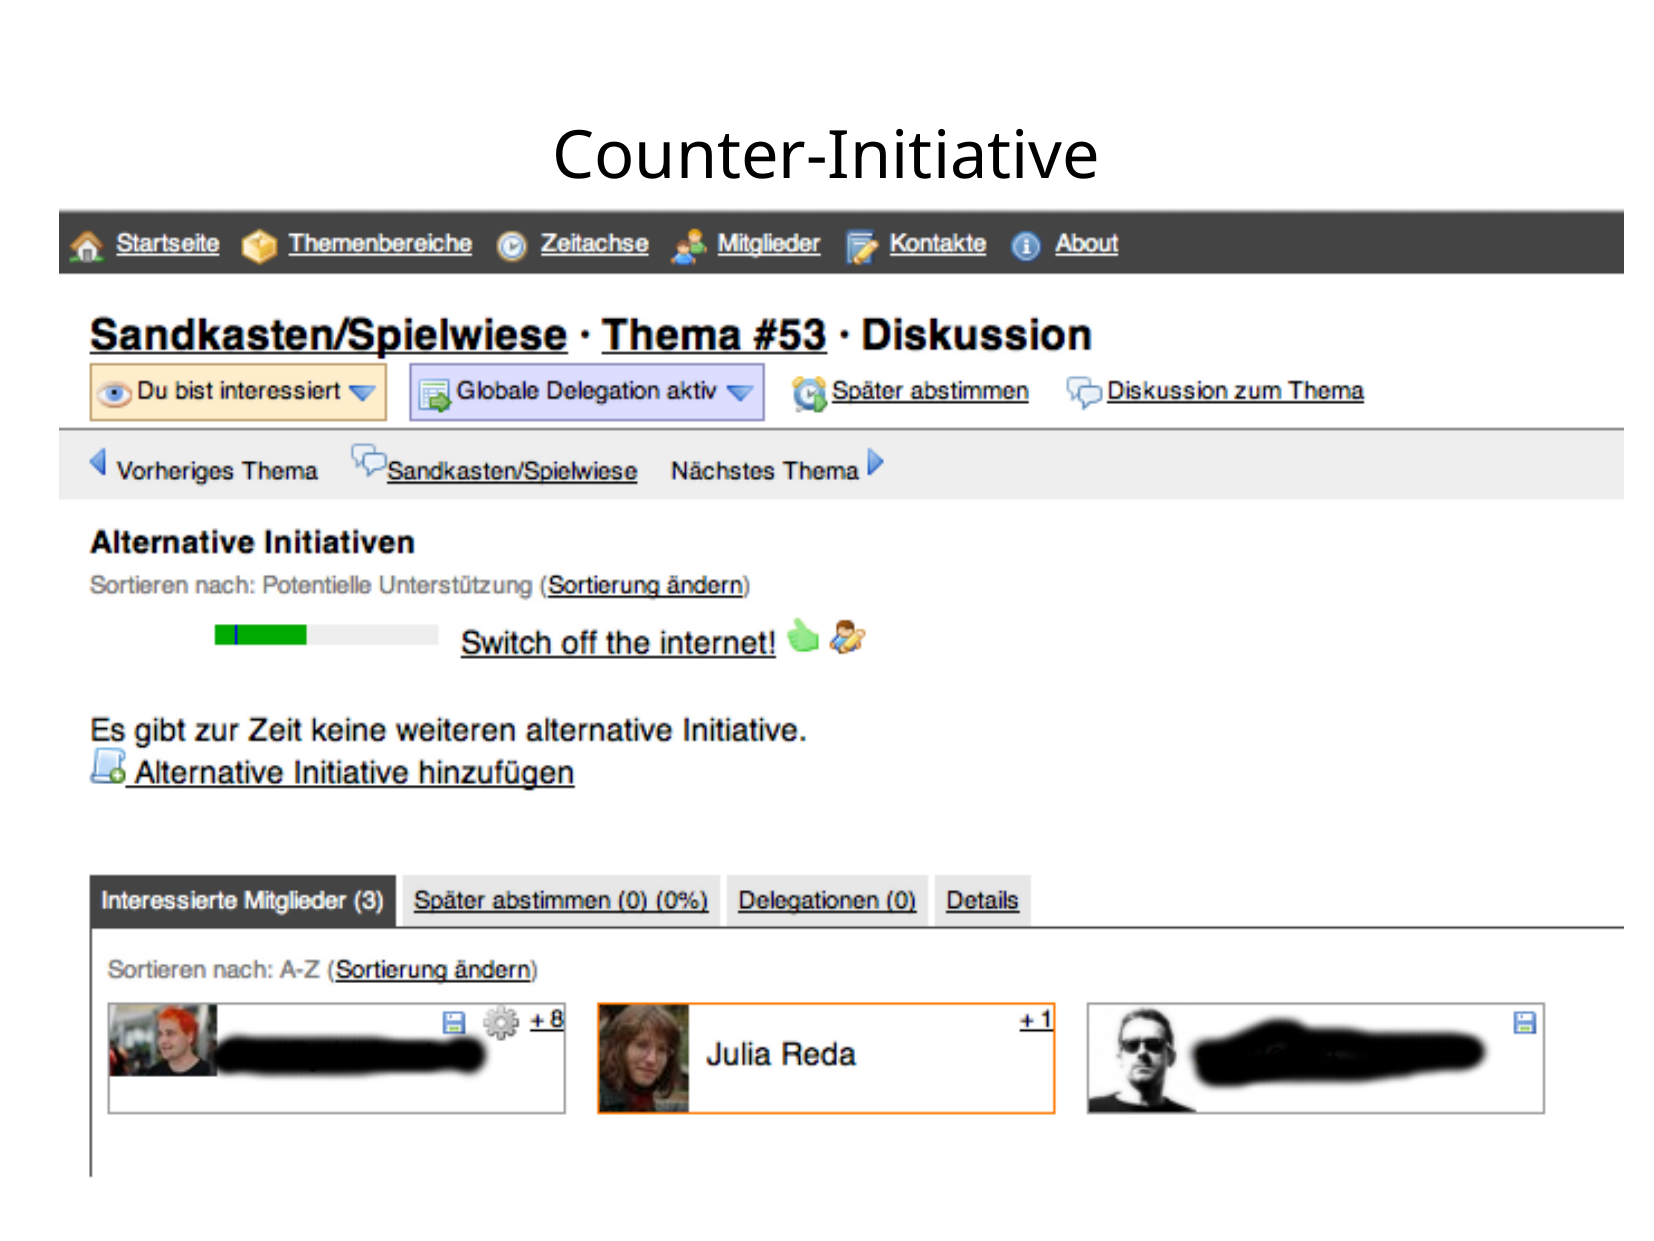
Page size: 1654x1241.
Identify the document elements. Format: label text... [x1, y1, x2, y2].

title Counter-Initiative [82, 49, 1571, 205]
picture [59, 205, 1624, 1211]
